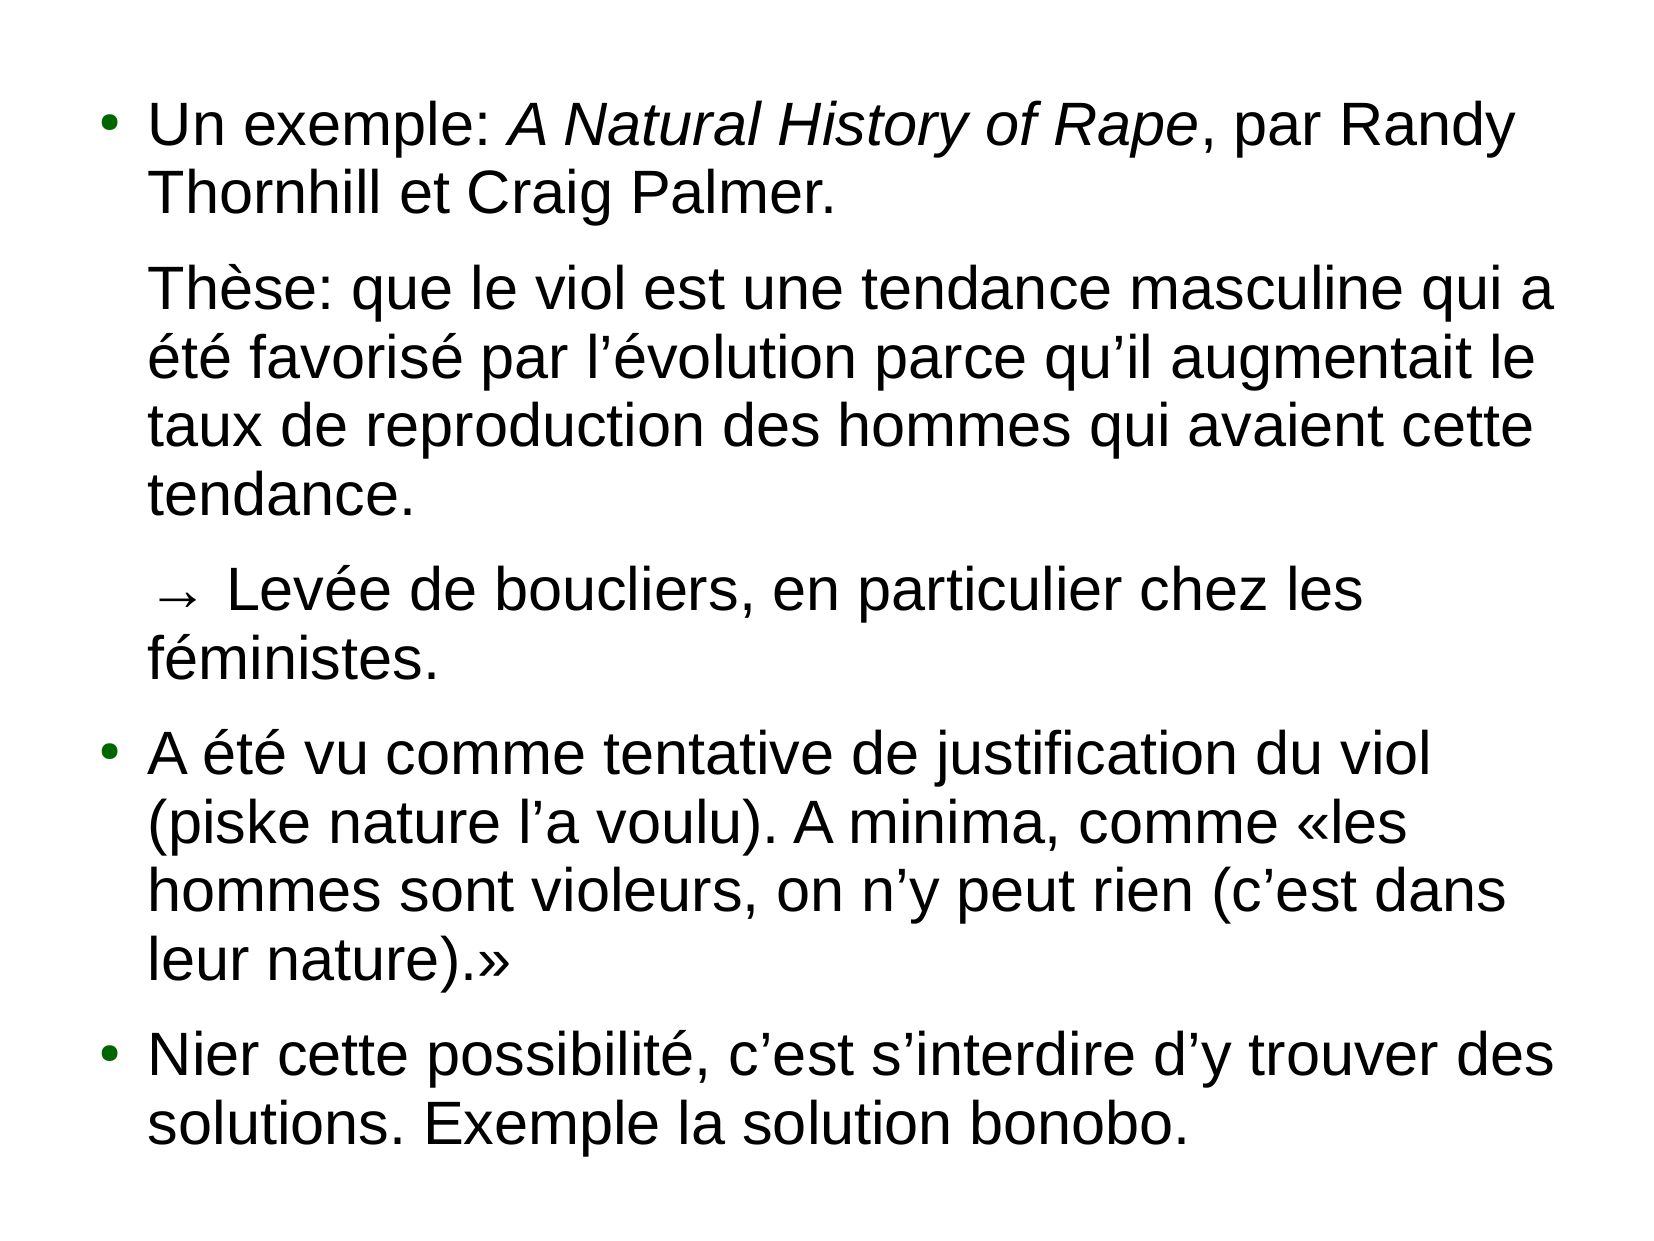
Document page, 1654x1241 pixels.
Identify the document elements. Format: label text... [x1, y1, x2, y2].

list Un exemple: A Natural History of Rape, par Randy Thornhill et Craig Palmer. Thèse: que le viol est une tendance masculine qui a été favorisé par l’évolution parce qu’il augmentait le taux de reproduction des hommes qui avaient cette tendance. → Levée de boucliers, en particulier chez les féministes. A été vu comme tentative de justification du viol (piske nature l’a voulu). A minima, comme «les hommes sont violeurs, on n’y peut rien (c’est dans leur nature).» Nier cette possibilité, c’est s’interdire d’y trouver des solutions. Exemple la solution bonobo. [82, 90, 1571, 1171]
